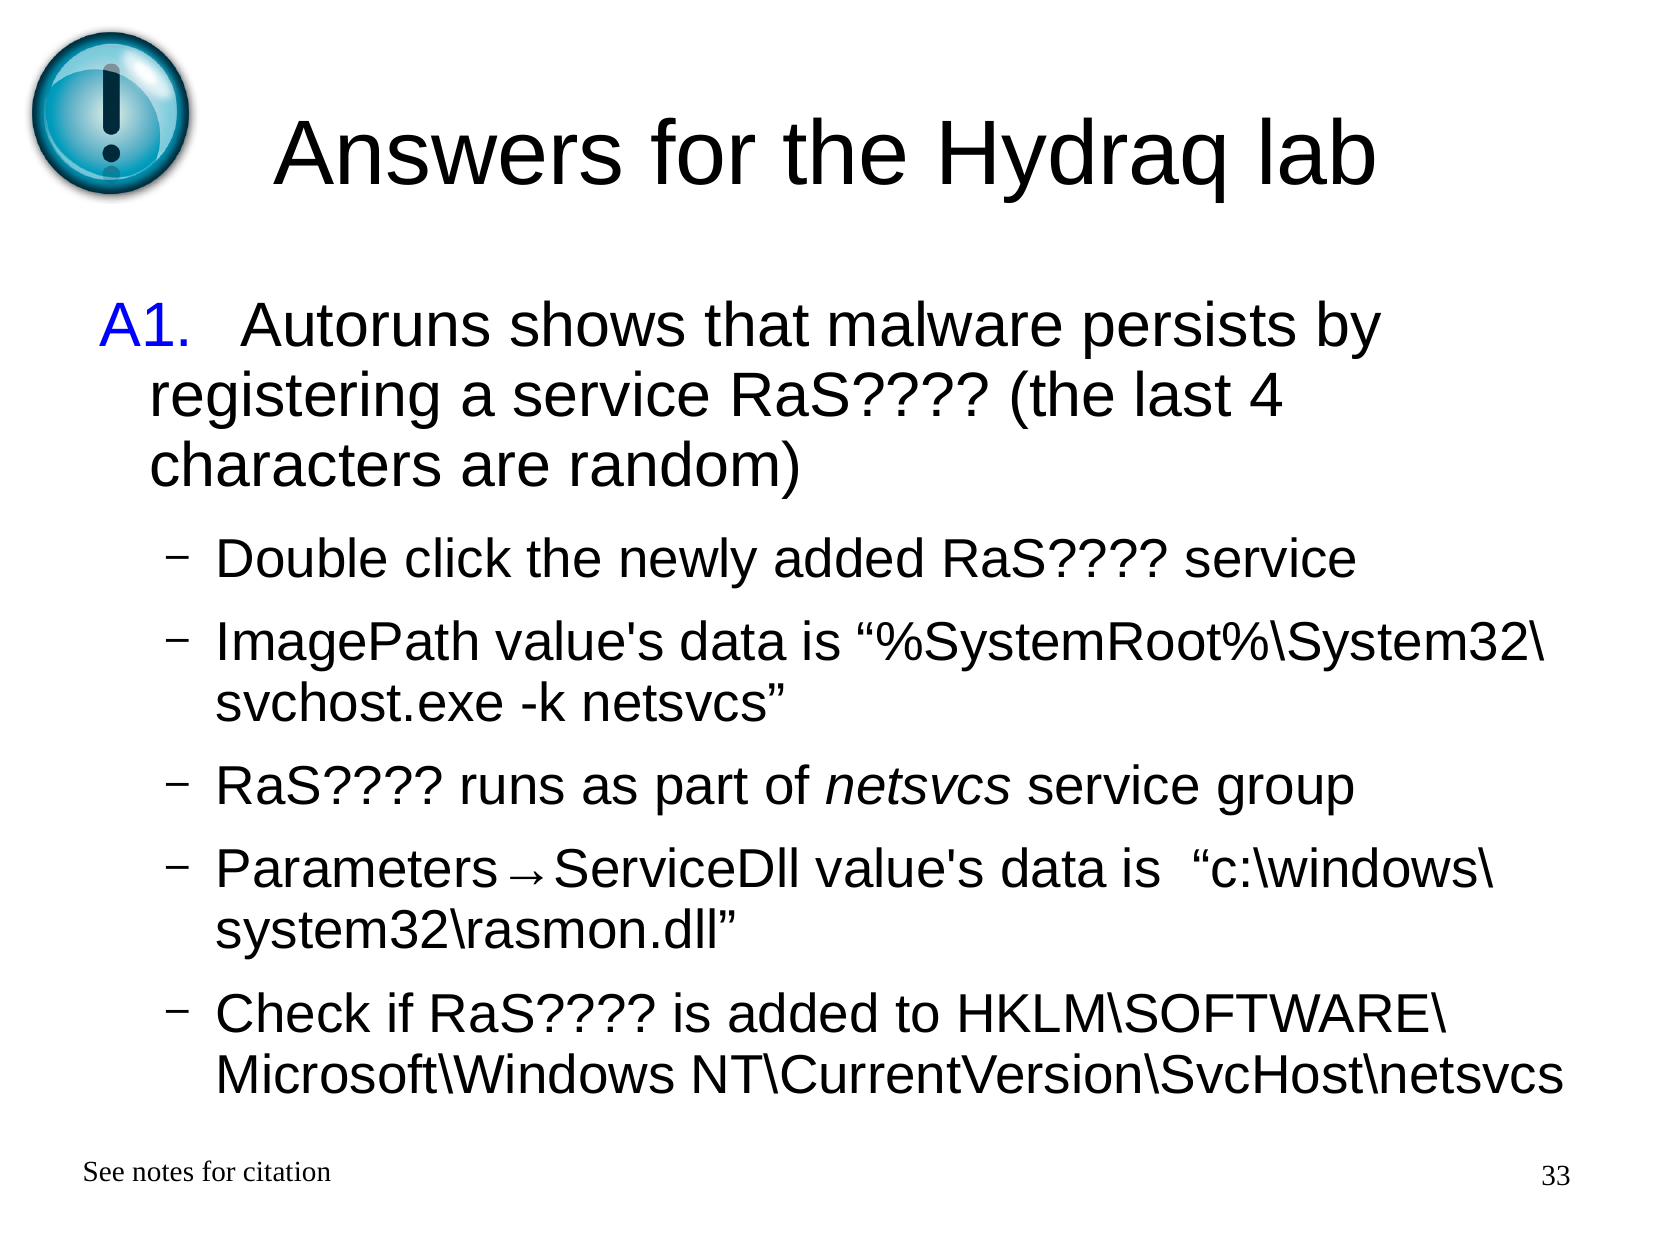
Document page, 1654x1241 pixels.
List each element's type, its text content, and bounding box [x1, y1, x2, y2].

picture [20, 23, 201, 204]
title Answers for the Hydraq lab [82, 49, 1571, 257]
list Autoruns shows that malware persists by registering a service RaS???? (the last 4 characters are random) Double click the newly added RaS???? service ImagePath value's data is “%SystemRoot%\System32\svchost.exe -k netsvcs” RaS???? runs as part of netsvcs service group Parameters→ServiceDll value's data is “c:\windows\system32\rasmon.dll” Check if RaS???? is added to HKLM\SOFTWARE\Microsoft\Windows NT\CurrentVersion\SvcHost\netsvcs [82, 290, 1576, 1126]
